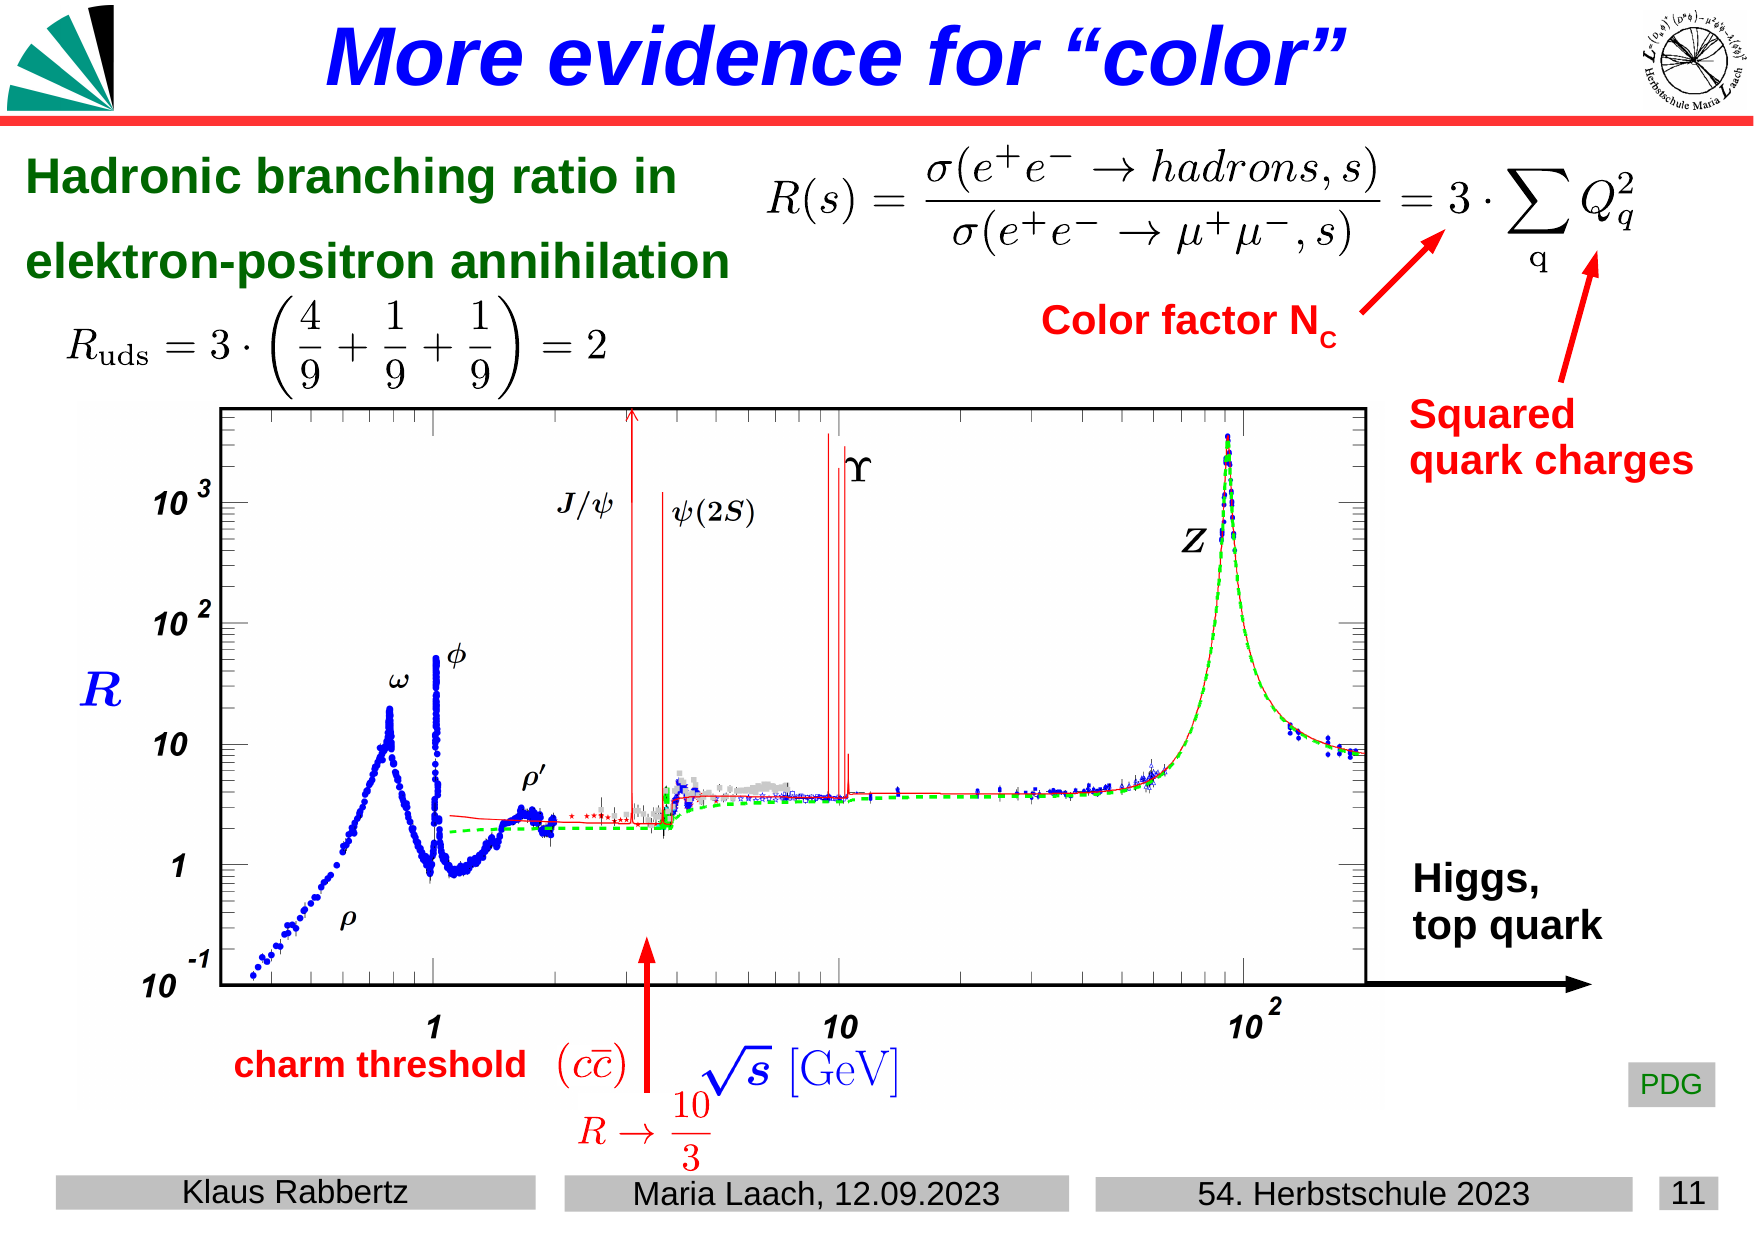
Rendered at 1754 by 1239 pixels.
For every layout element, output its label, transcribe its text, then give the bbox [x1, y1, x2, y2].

list Hadronic branching ratio in elektron-positron annihilation [25, 147, 744, 290]
picture [64, 295, 608, 400]
text_box Color factor NC [1029, 291, 1362, 367]
text_box [556, 1042, 625, 1089]
title More evidence for “color” [129, 0, 1545, 114]
text_box [577, 1091, 711, 1172]
picture [77, 401, 1385, 1110]
picture [7, 5, 114, 112]
text_box Squared quark charges [1397, 384, 1730, 490]
picture [1643, 10, 1747, 110]
text_box charm threshold [221, 1037, 551, 1091]
picture [762, 142, 1637, 275]
text_box Higgs, top quark [1400, 849, 1646, 955]
text_box PDG [1628, 1062, 1716, 1108]
